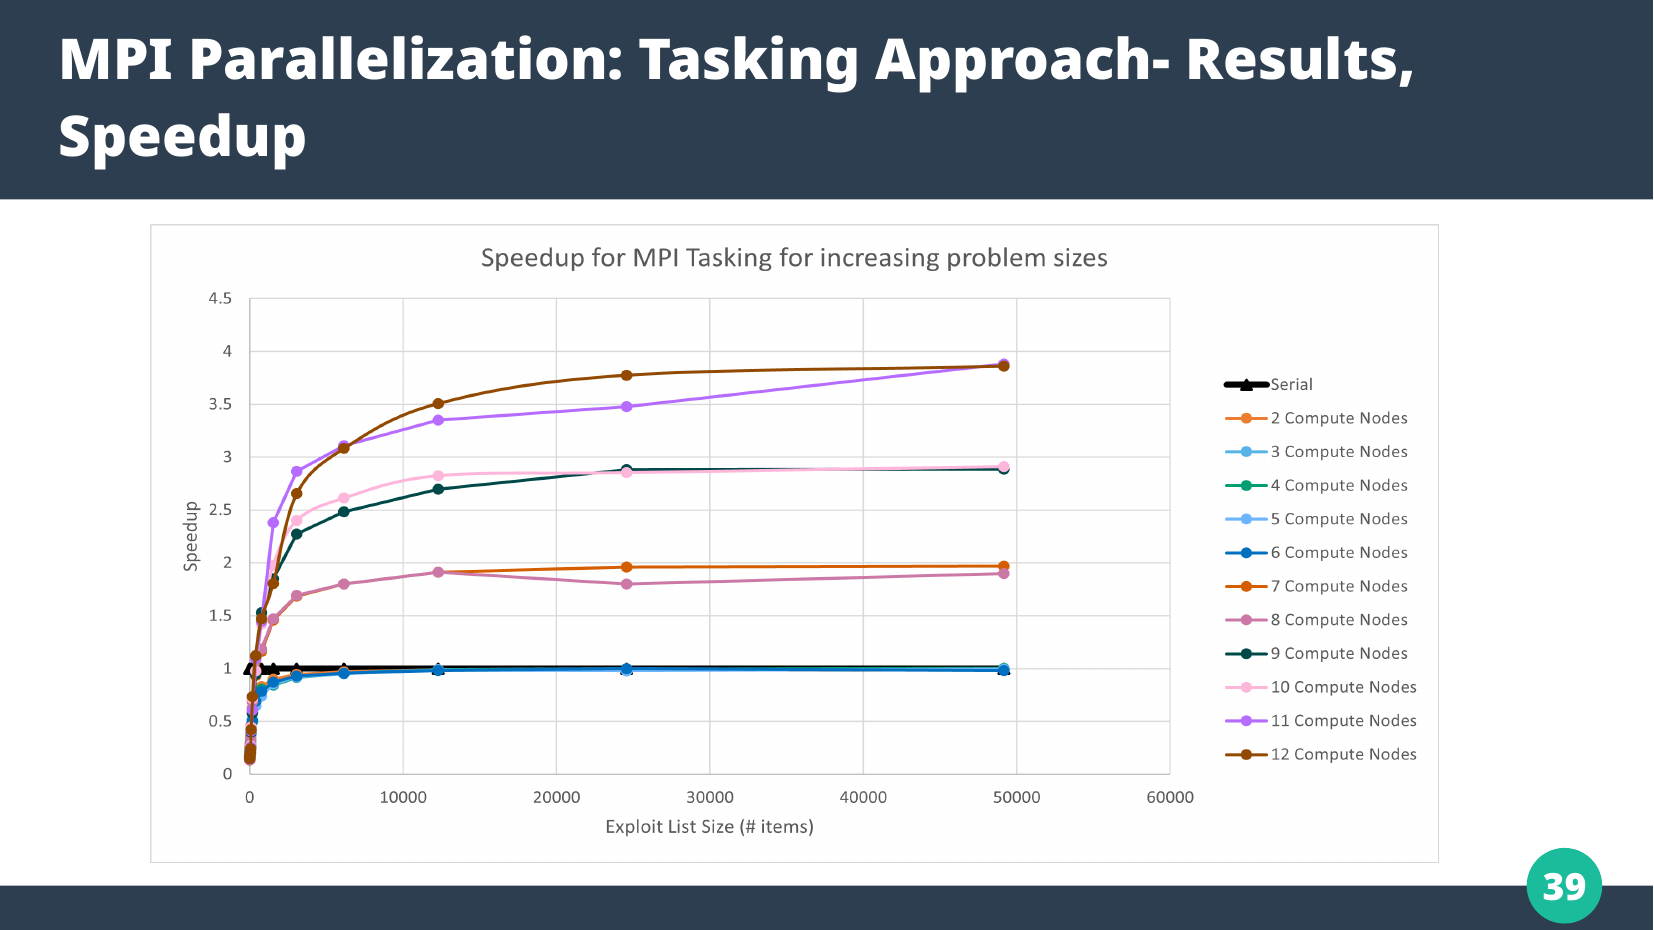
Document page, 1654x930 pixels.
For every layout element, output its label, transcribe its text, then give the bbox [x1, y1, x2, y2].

picture [150, 224, 1439, 863]
title MPI Parallelization: Tasking Approach- Results, Speedup [58, 36, 1594, 155]
